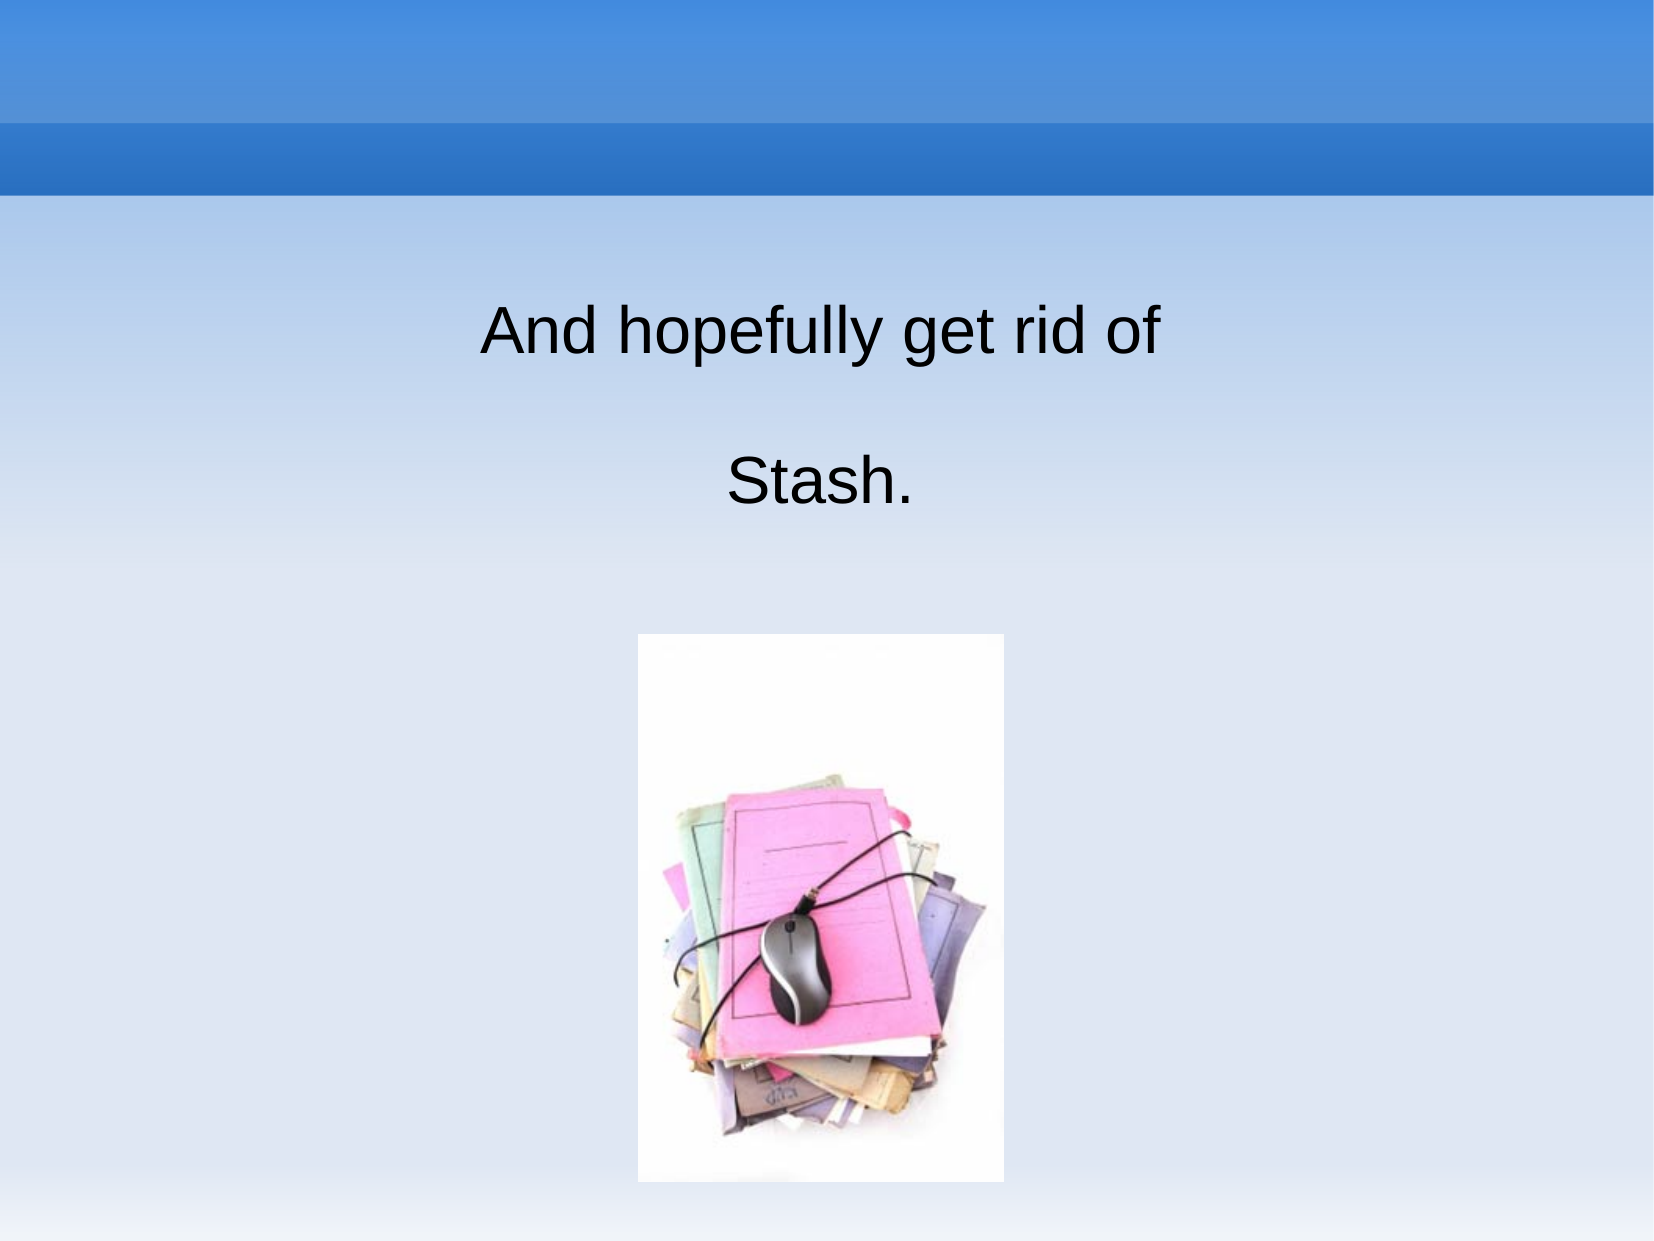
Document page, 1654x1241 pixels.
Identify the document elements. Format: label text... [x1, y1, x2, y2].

picture [0, 0, 1654, 1241]
subtitle And hopefully get rid of Stash. [76, 7, 1565, 1102]
